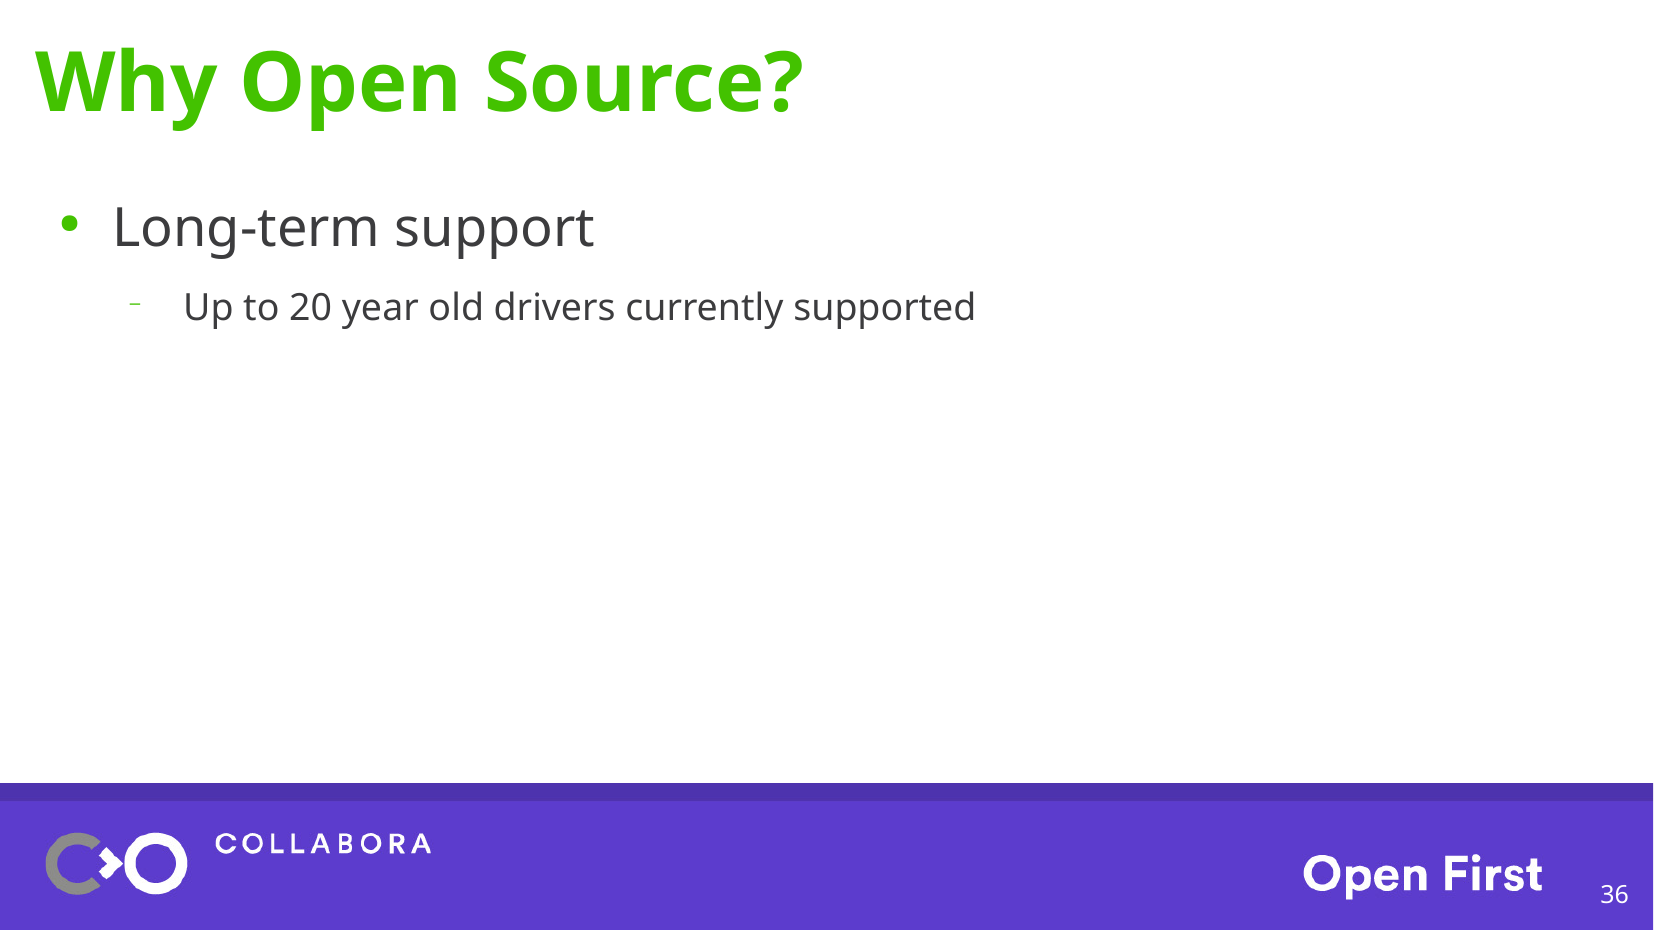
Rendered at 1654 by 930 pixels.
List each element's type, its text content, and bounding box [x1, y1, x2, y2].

picture [0, 0, 1654, 930]
list Long-term support Up to 20 year old drivers currently supported [41, 160, 1613, 804]
title Why Open Source? [35, 28, 1608, 192]
